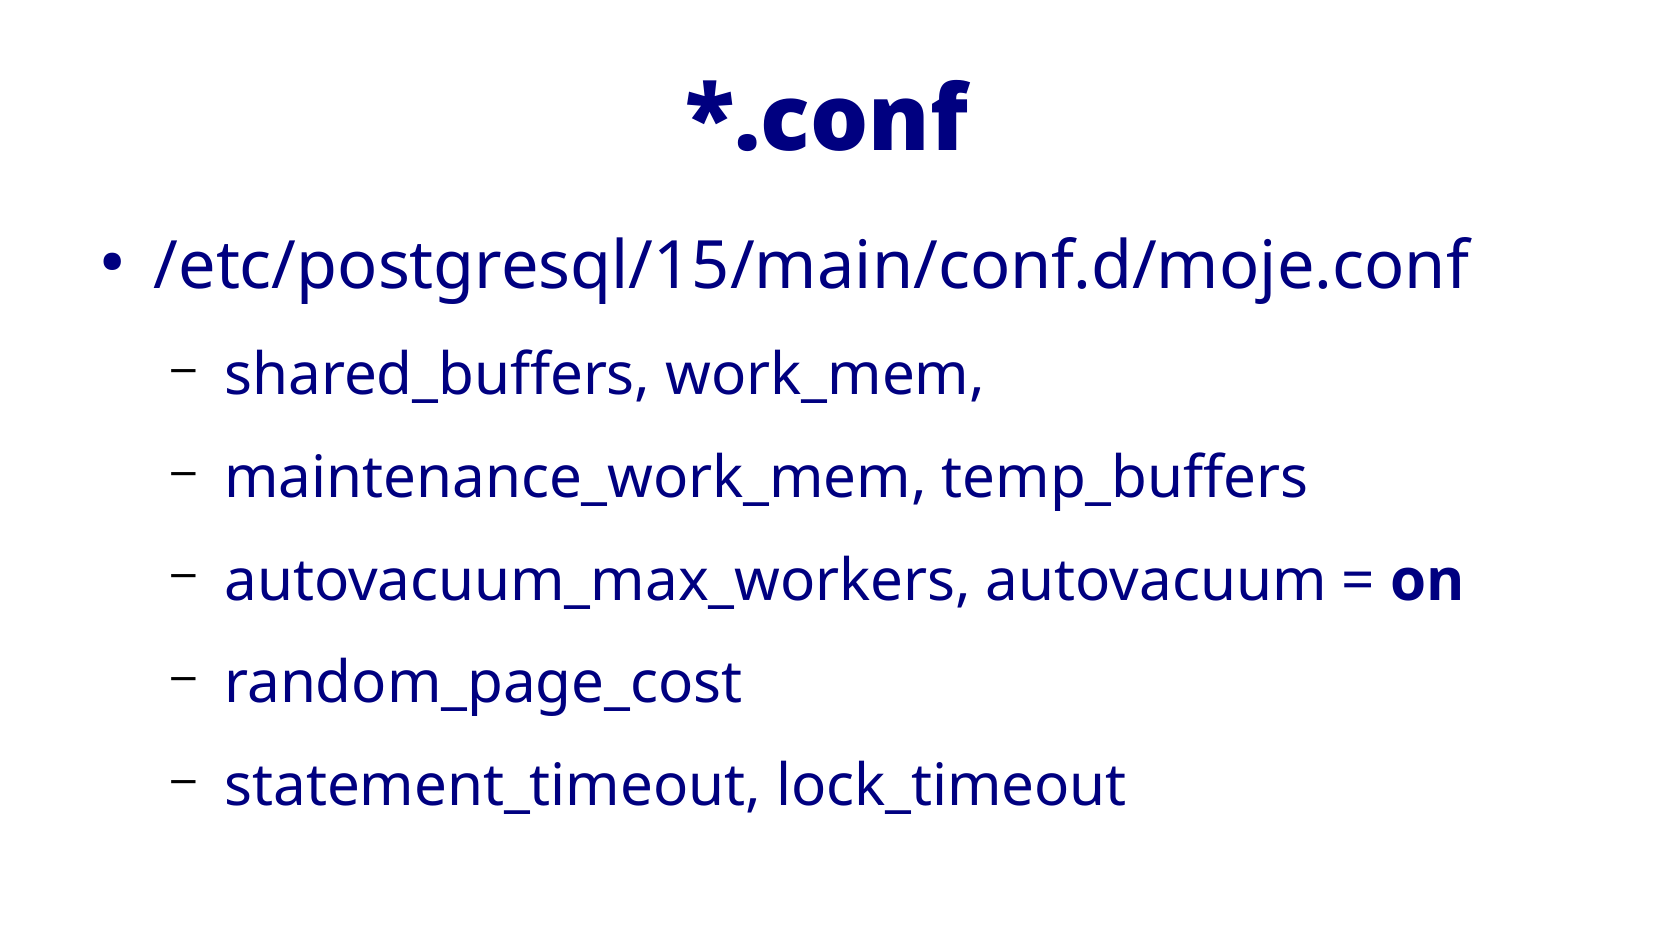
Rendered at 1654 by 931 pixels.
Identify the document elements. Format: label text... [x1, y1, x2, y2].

title *.conf [82, 37, 1571, 193]
list /etc/postgresql/15/main/conf.d/moje.conf shared_buffers, work_mem, maintenance_work_mem, temp_buffers autovacuum_max_workers, autovacuum = on random_page_cost statement_timeout, lock_timeout [82, 217, 1565, 857]
